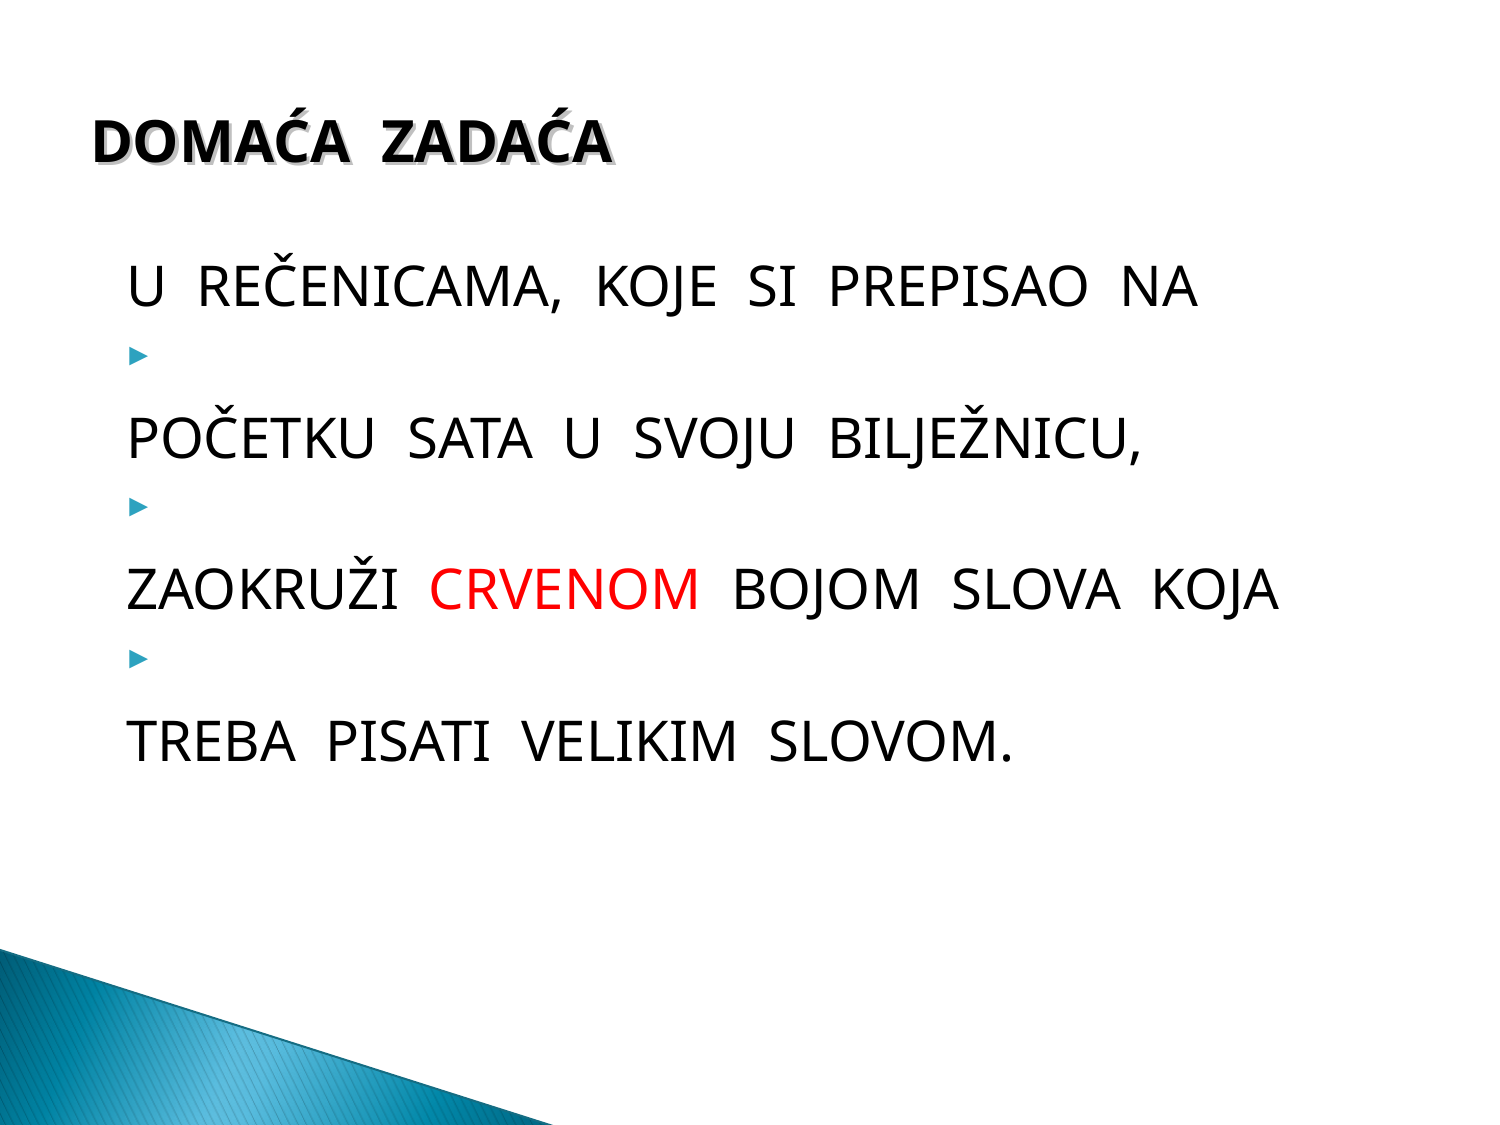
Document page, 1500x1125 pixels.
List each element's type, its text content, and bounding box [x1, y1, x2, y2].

list U REČENICAMA, KOJE SI PREPISAO NA POČETKU SATA U SVOJU BILJEŽNICU, ZAOKRUŽI CRVENOM BOJOM SLOVA KOJA TREBA PISATI VELIKIM SLOVOM. [75, 243, 1426, 986]
title DOMAĆA ZADAĆA [75, 45, 1426, 233]
